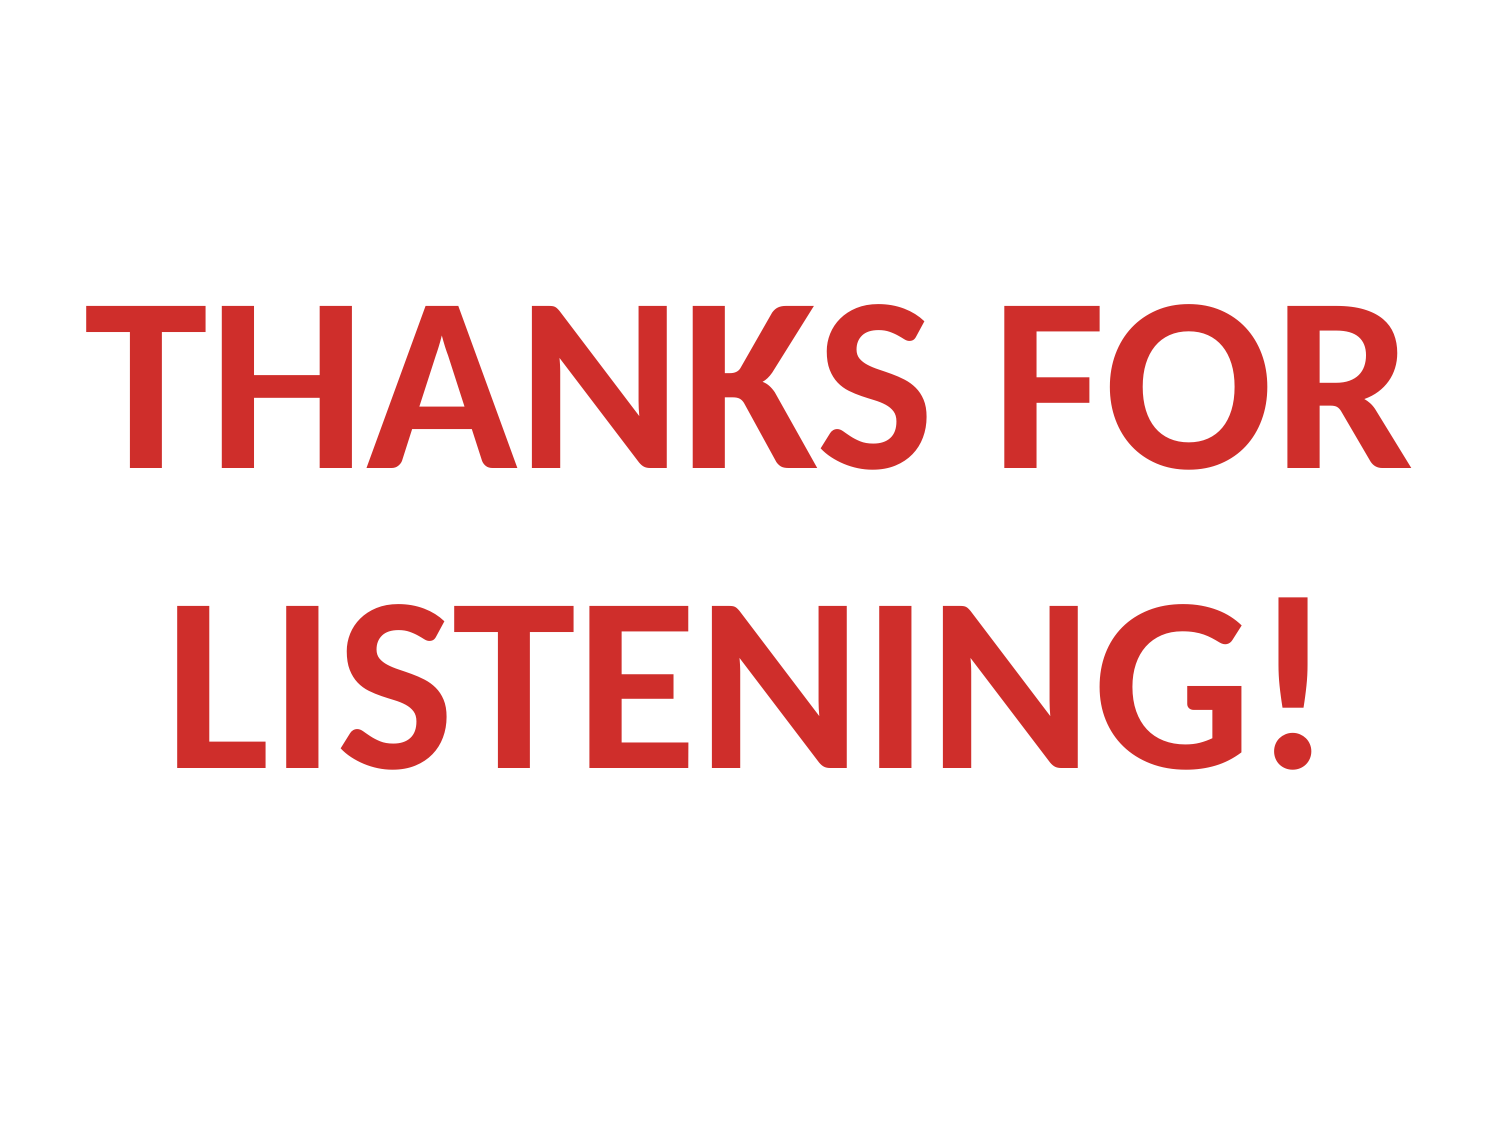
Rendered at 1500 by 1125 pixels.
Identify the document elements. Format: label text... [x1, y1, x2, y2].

text_box THANKS FOR LISTENING! [0, 210, 1500, 826]
